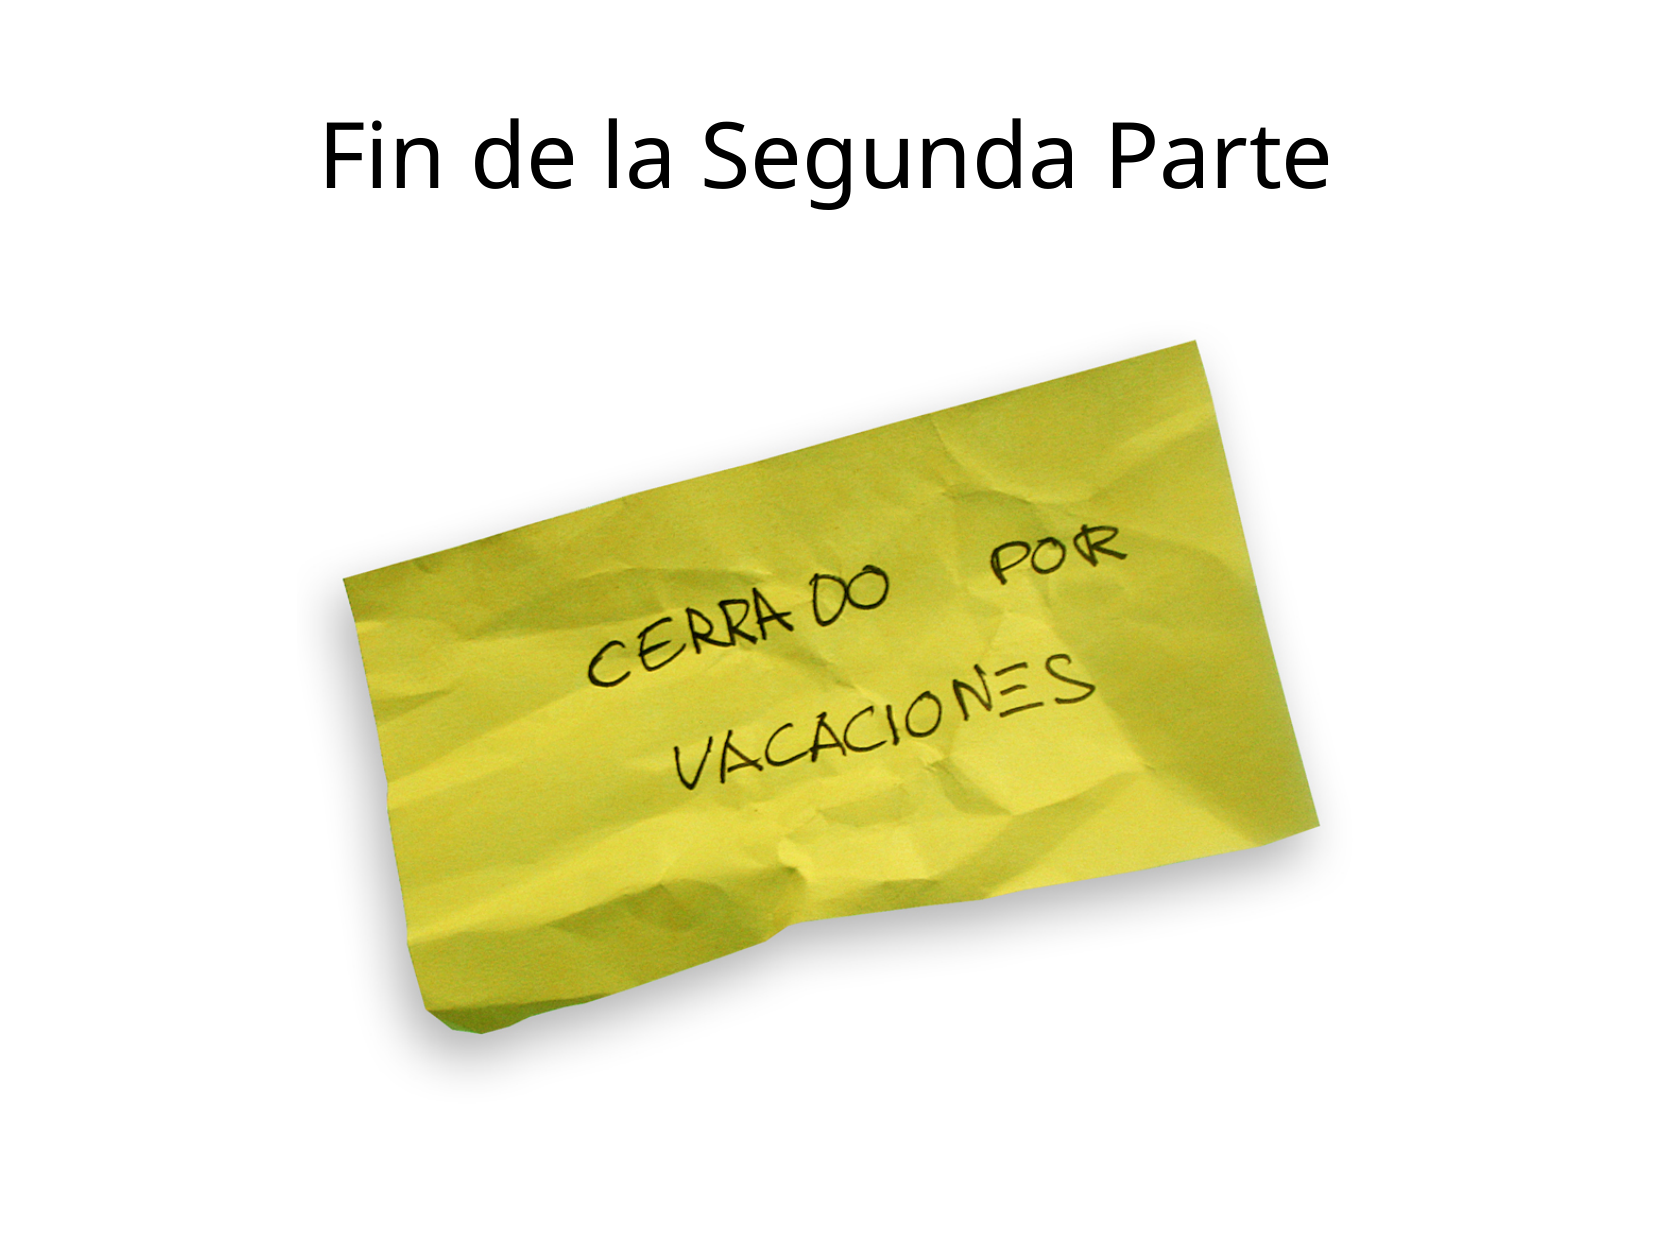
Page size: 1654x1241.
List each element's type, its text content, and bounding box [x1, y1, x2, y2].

title Fin de la Segunda Parte [82, 49, 1571, 257]
picture [297, 295, 1359, 1120]
